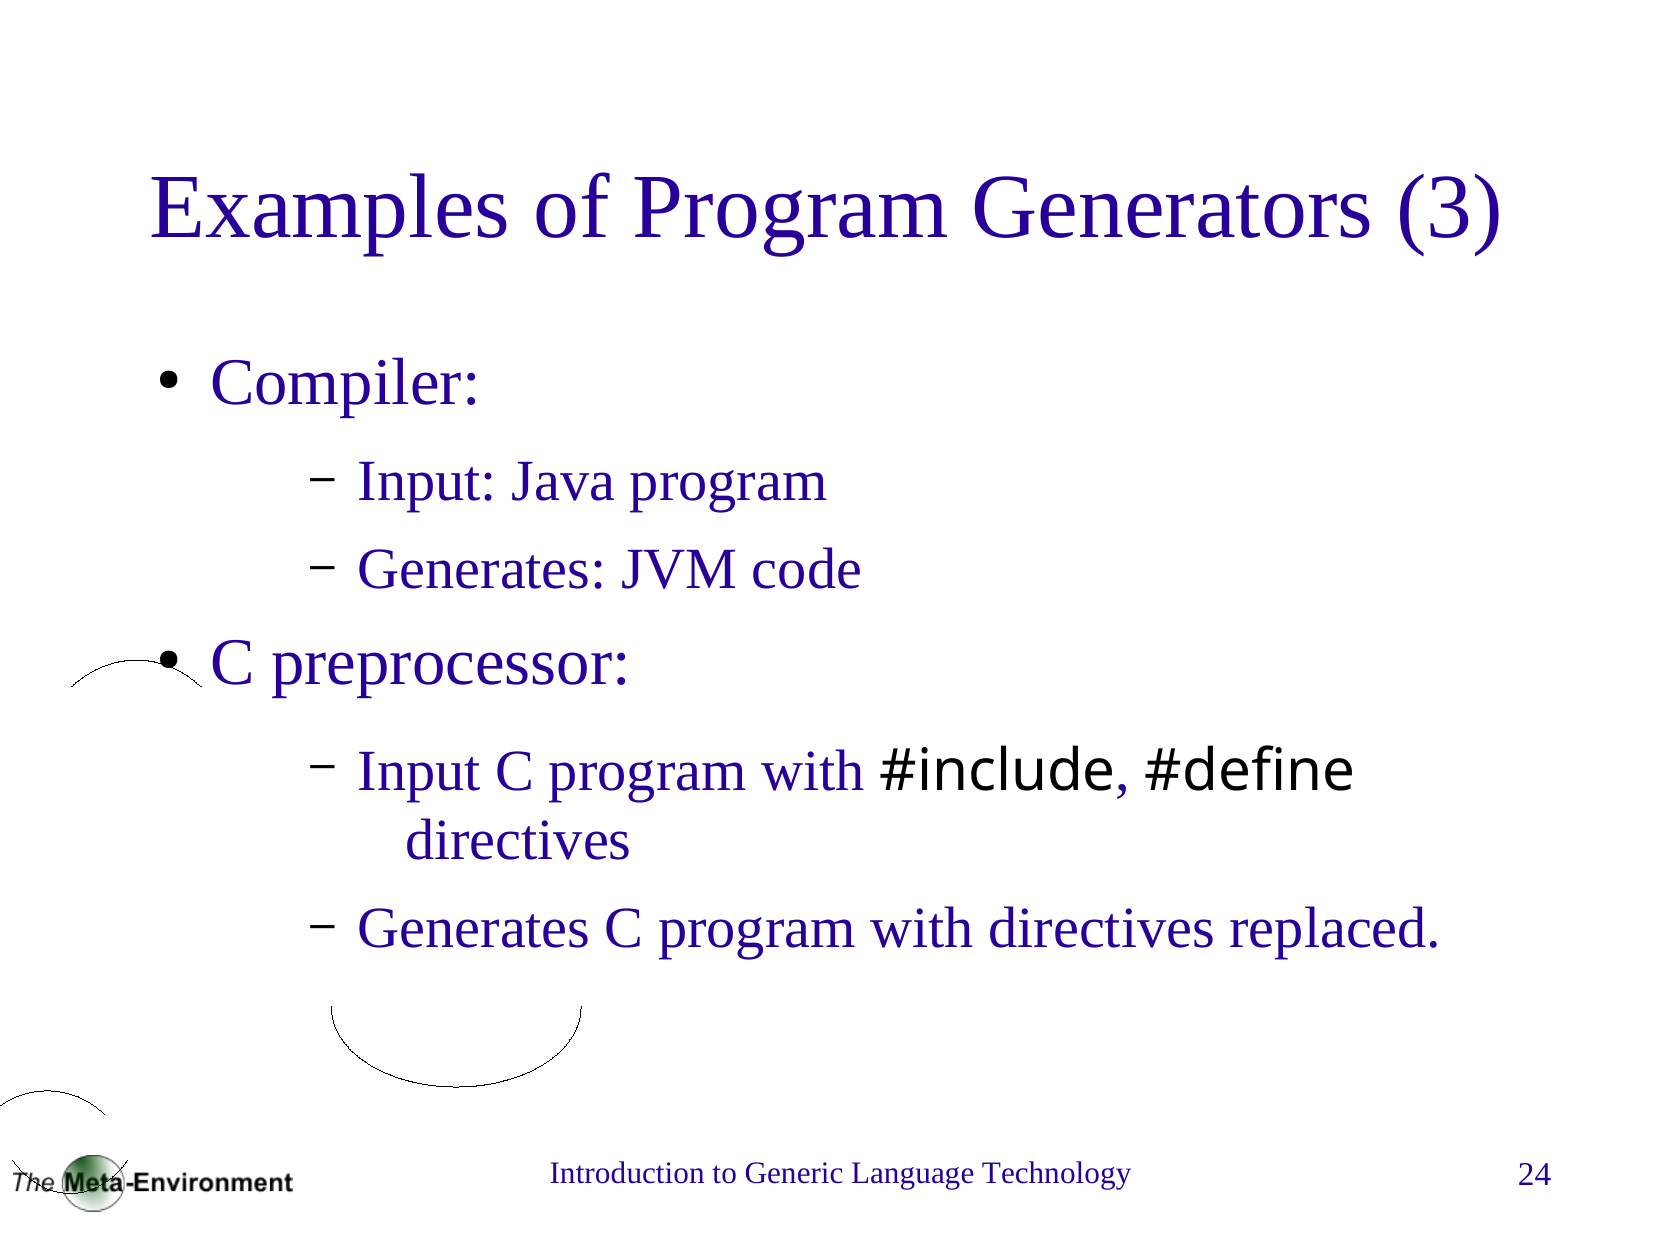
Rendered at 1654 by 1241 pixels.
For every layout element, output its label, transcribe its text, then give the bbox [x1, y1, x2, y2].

title Examples of Program Generators (3) [121, 102, 1534, 311]
list Compiler: Input: Java program Generates: JVM code C preprocessor: Input C program with #include, #define directives Generates C program with directives replaced. [121, 344, 1534, 1127]
picture [13, 1155, 293, 1212]
